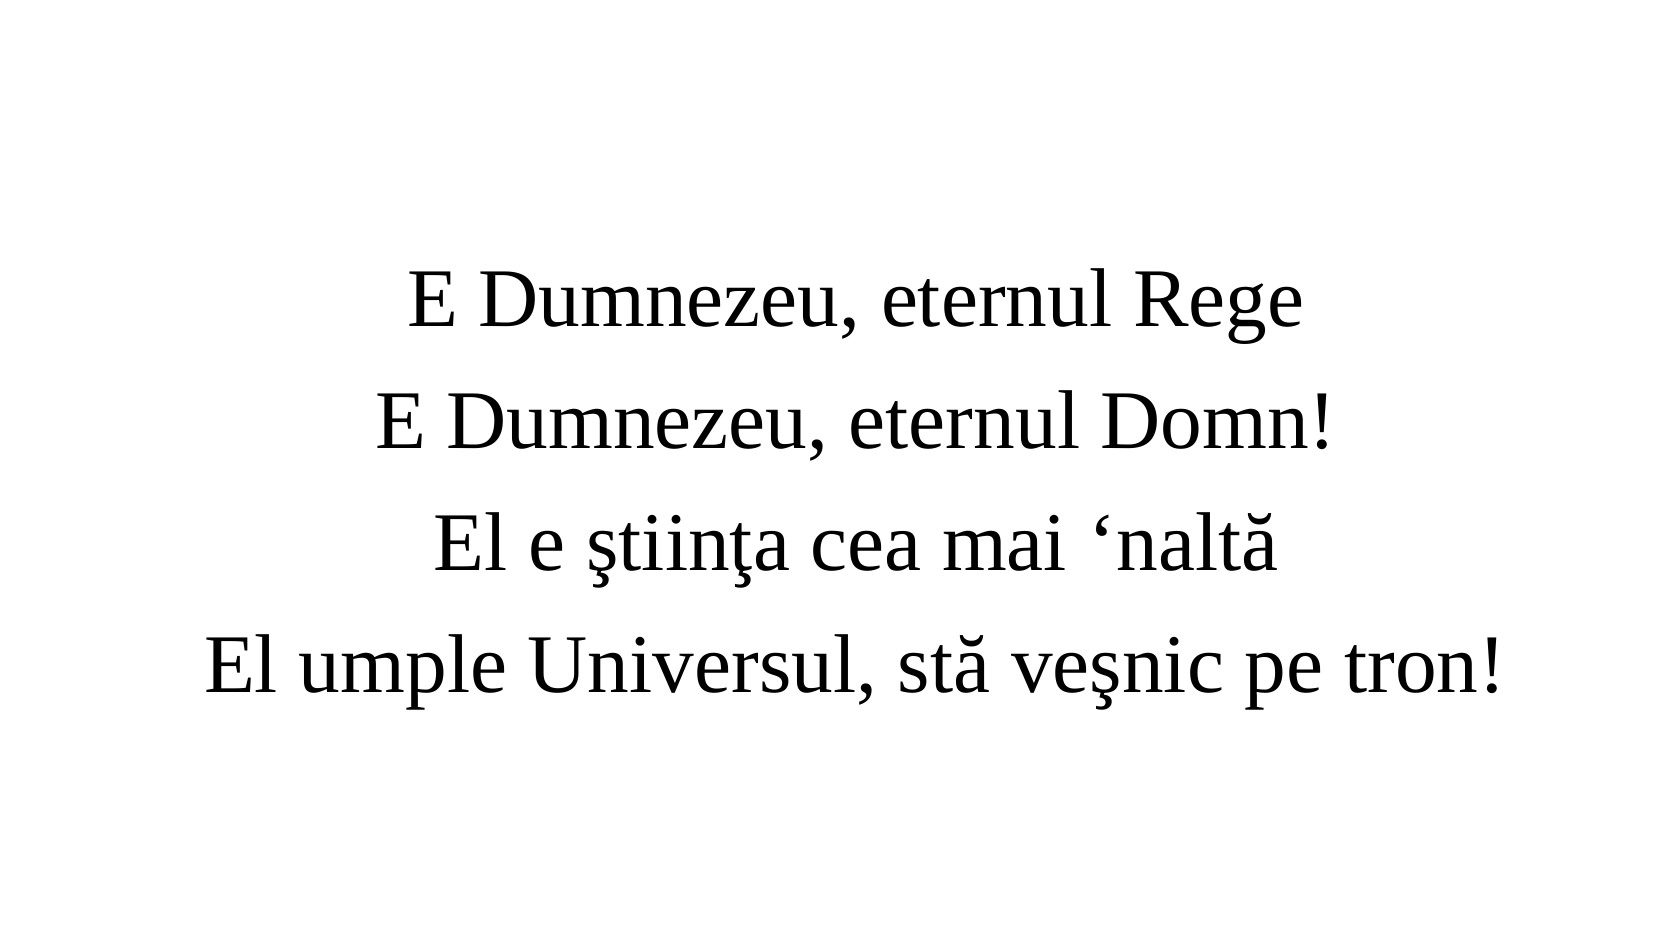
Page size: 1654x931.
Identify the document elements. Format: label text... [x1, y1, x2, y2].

subtitle E Dumnezeu, eternul Rege E Dumnezeu, eternul Domn! El e ştiinţa cea mai ‘naltă El umple Universul, stă veşnic pe tron! [153, 239, 1560, 713]
